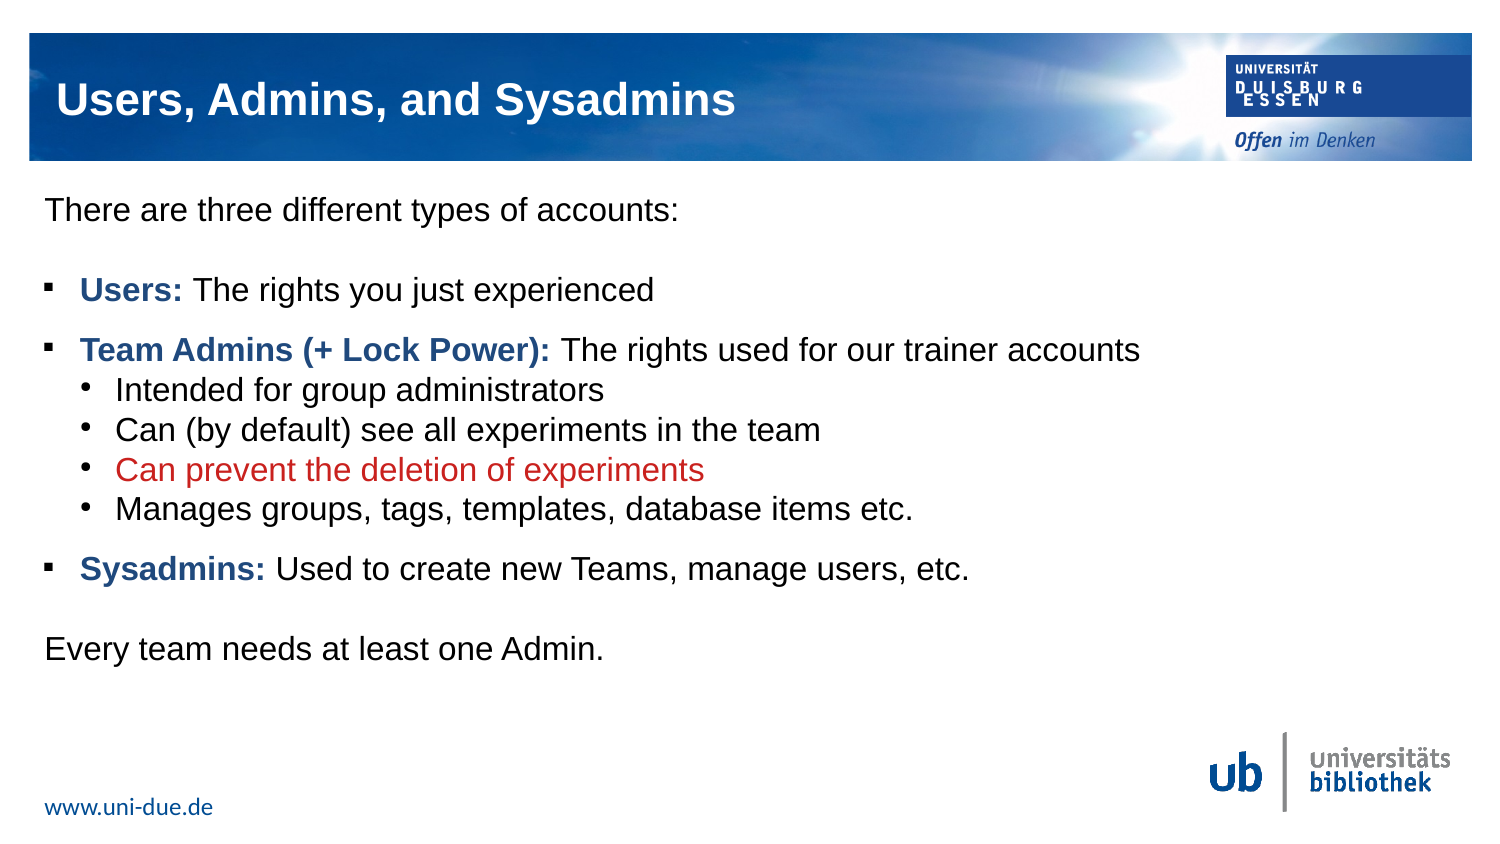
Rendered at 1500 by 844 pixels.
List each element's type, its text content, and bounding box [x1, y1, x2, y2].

picture [1210, 768, 1450, 812]
text_box www.uni-due.de [29, 782, 263, 843]
picture [29, 33, 1471, 161]
text_box There are three different types of accounts: Users: The rights you just experienced Team Admins (+ Lock Power): The rights used for our trainer accounts Intended for group administrators Can (by default) see all experiments in the team Can prevent the deletion of experiments Manages groups, tags, templates, database items etc. Sysadmins: Used to create new Teams, manage users, etc. Every team needs at least one Admin. [29, 188, 1465, 768]
text_box Users, Admins, and Sysadmins [26, 43, 1161, 150]
